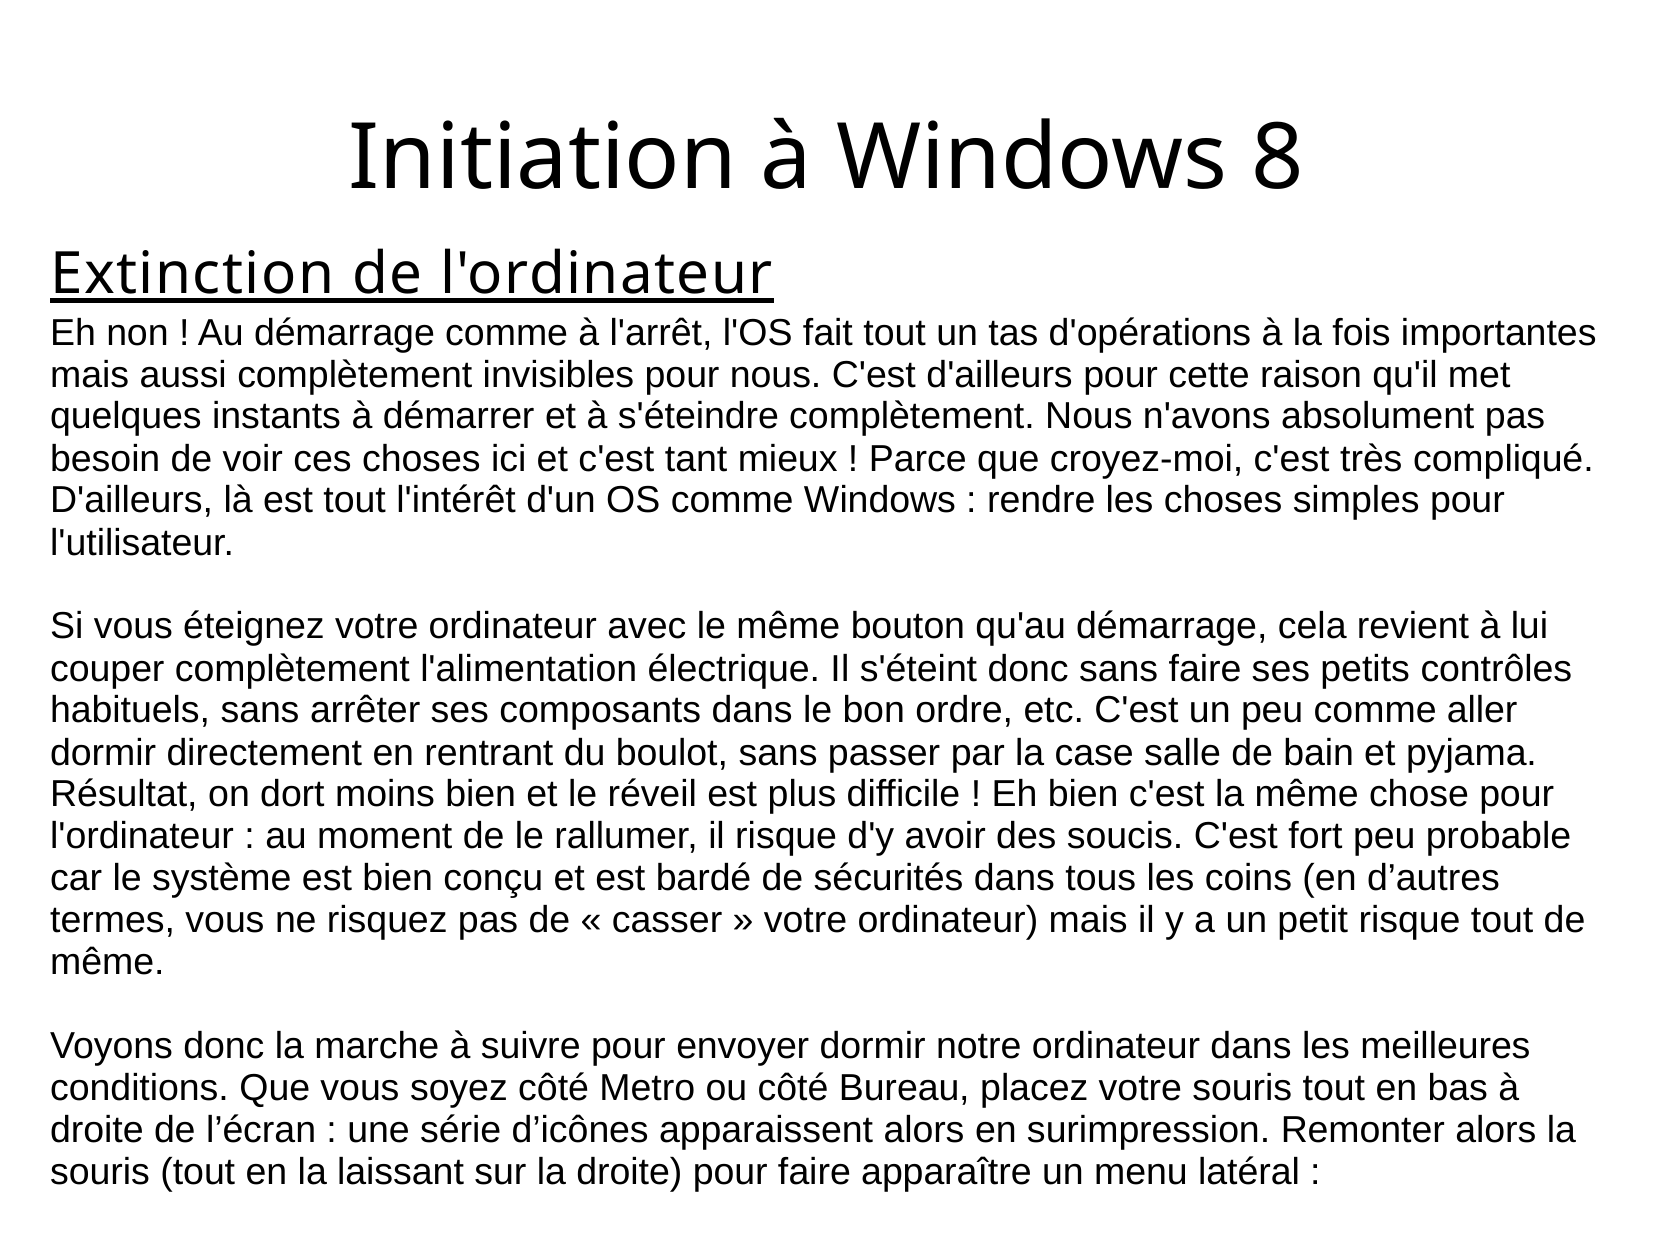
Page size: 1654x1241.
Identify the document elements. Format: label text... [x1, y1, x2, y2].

title Initiation à Windows 8 [82, 49, 1571, 224]
text_box Extinction de l'ordinateur Eh non ! Au démarrage comme à l'arrêt, l'OS fait tout un tas d'opérations à la fois importantes mais aussi complètement invisibles pour nous. C'est d'ailleurs pour cette raison qu'il met quelques instants à démarrer et à s'éteindre complètement. Nous n'avons absolument pas besoin de voir ces choses ici et c'est tant mieux ! Parce que croyez-moi, c'est très compliqué. D'ailleurs, là est tout l'intérêt d'un OS comme Windows : rendre les choses simples pour l'utilisateur. Si vous éteignez votre ordinateur avec le même bouton qu'au démarrage, cela revient à lui couper complètement l'alimentation électrique. Il s'éteint donc sans faire ses petits contrôles habituels, sans arrêter ses composants dans le bon ordre, etc. C'est un peu comme aller dormir directement en rentrant du boulot, sans passer par la case salle de bain et pyjama. Résultat, on dort moins bien et le réveil est plus difficile ! Eh bien c'est la même chose pour l'ordinateur : au moment de le rallumer, il risque d'y avoir des soucis. C'est fort peu probable car le système est bien conçu et est bardé de sécurités dans tous les coins (en d’autres termes, vous ne risquez pas de « casser » votre ordinateur) mais il y a un petit risque tout de même. Voyons donc la marche à suivre pour envoyer dormir notre ordinateur dans les meilleures conditions. Que vous soyez côté Metro ou côté Bureau, placez votre souris tout en bas à droite de l’écran : une série d’icônes apparaissent alors en surimpression. Remonter alors la souris (tout en la laissant sur la droite) pour faire apparaître un menu latéral : [35, 224, 1619, 1188]
